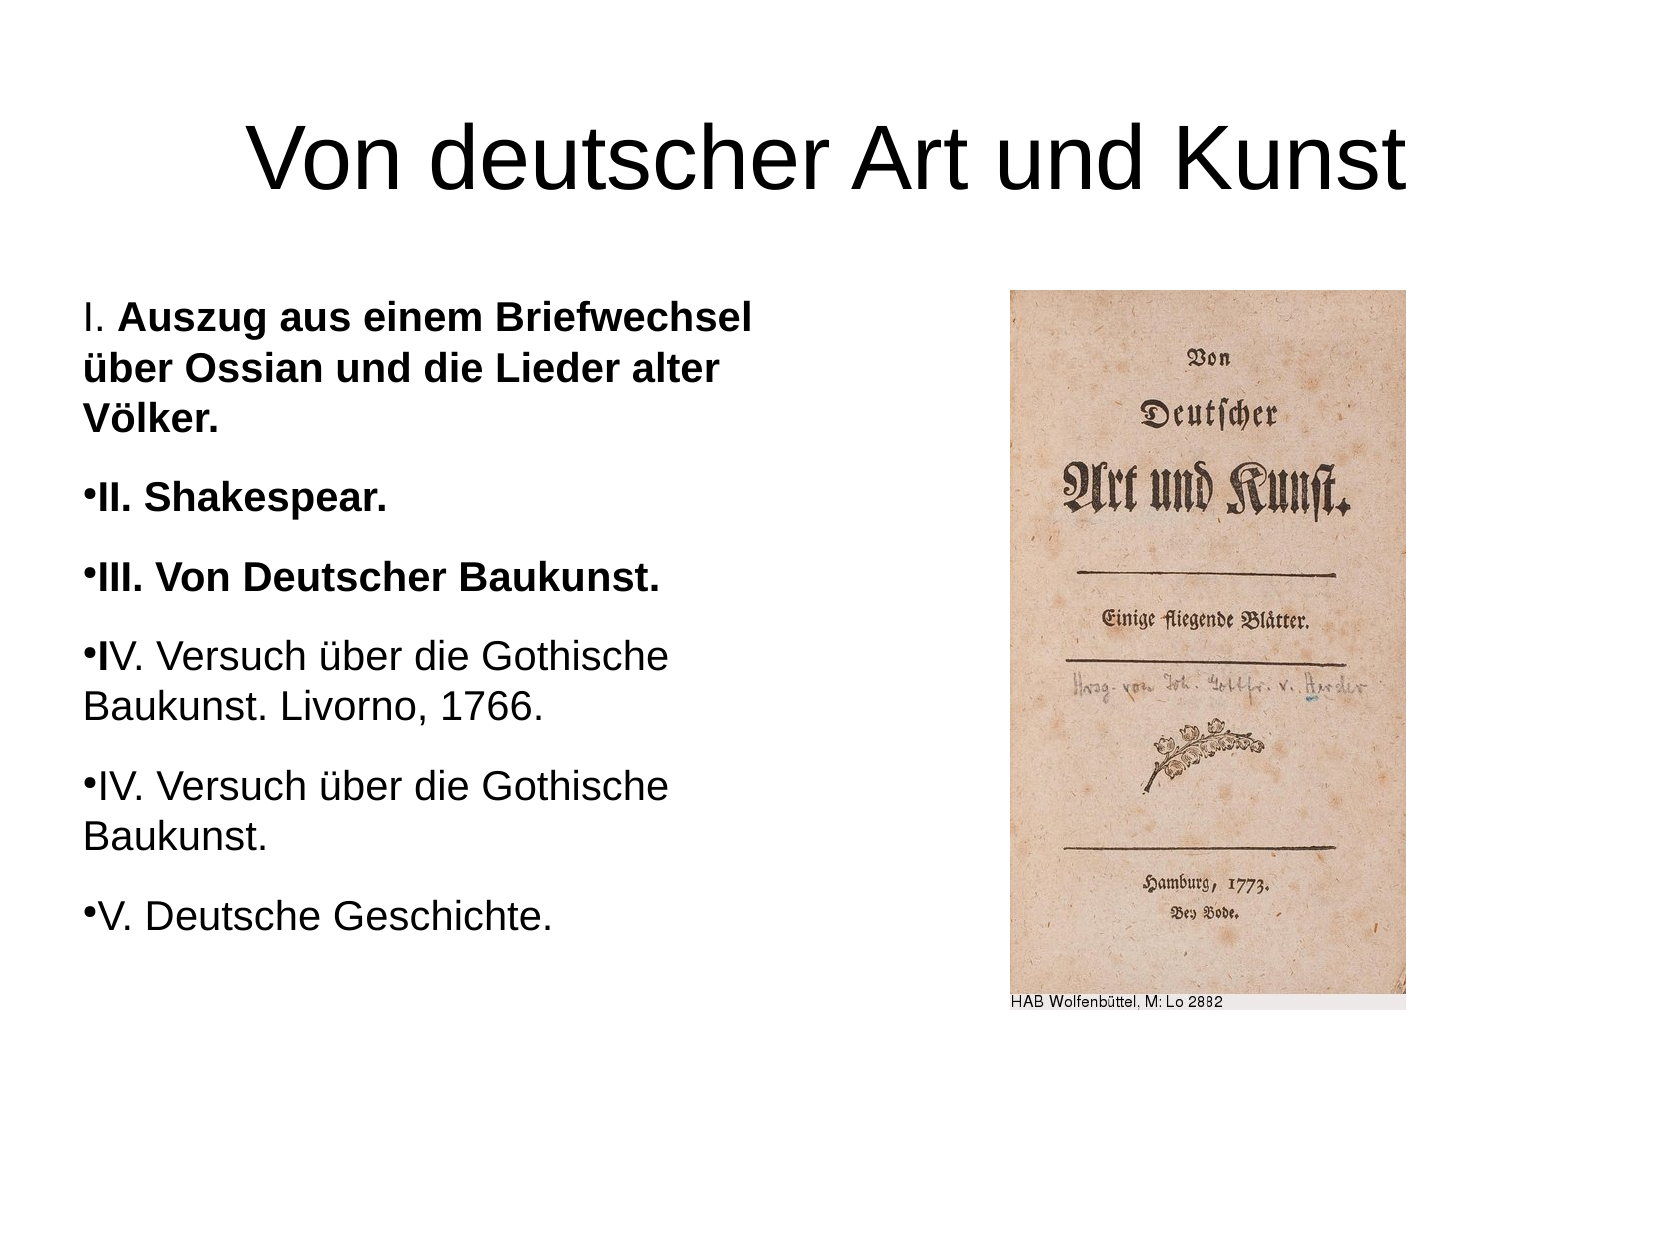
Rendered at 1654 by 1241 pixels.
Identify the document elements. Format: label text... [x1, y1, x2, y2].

title Von deutscher Art und Kunst [82, 49, 1571, 257]
list I. Auszug aus einem Briefwechsel über Ossian und die Lieder alter Völker. II. Shakespear. III. Von Deutscher Baukunst. IV. Versuch über die Gothische Baukunst. Livorno, 1766. IV. Versuch über die Gothische Baukunst. V. Deutsche Geschichte. [82, 290, 809, 1010]
picture [1010, 290, 1406, 1010]
